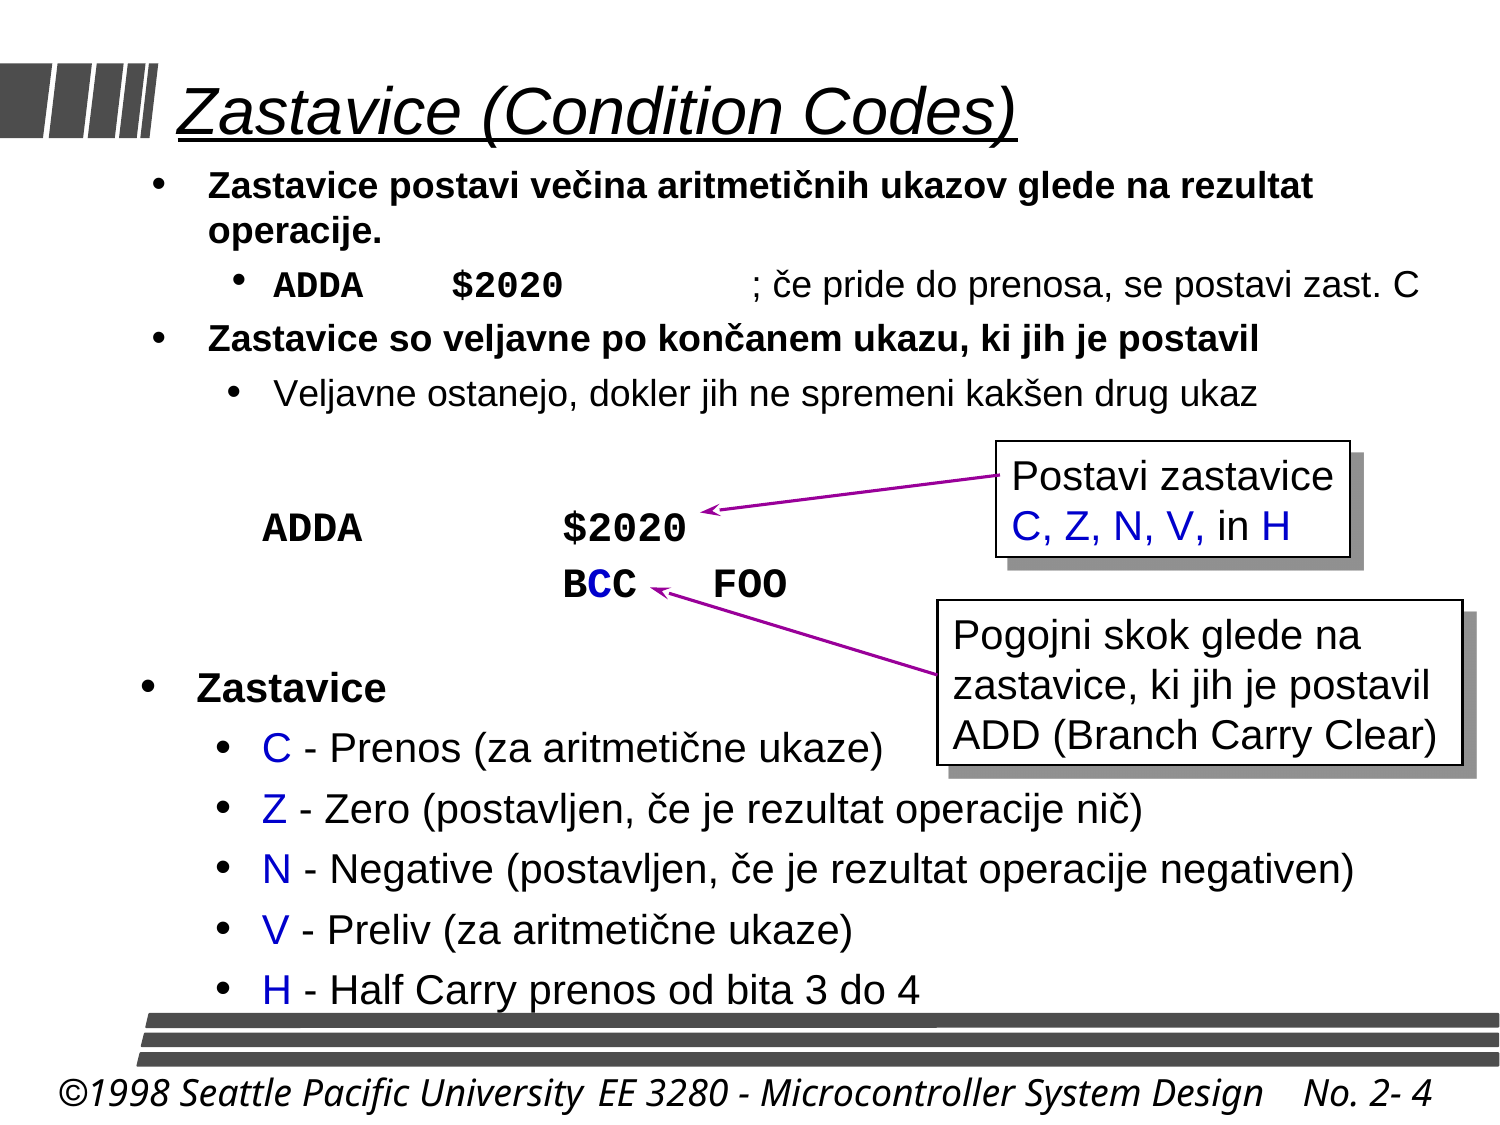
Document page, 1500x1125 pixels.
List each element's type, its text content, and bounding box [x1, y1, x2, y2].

text_box ADDA $2020 BCC FOO [247, 492, 803, 614]
text_box Postavi zastavice C, Z, N, V, in H [996, 441, 1350, 557]
list Zastavice postavi večina aritmetičnih ukazov glede na rezultat operacije. ADDA $2020 ; če pride do prenosa, se postavi zast. C Zastavice so veljavne po končanem ukazu, ki jih je postavil Veljavne ostanejo, dokler jih ne spremeni kakšen drug ukaz [136, 153, 1476, 451]
text_box Pogojni skok glede na zastavice, ki jih je postavil ADD (Branch Carry Clear) [937, 600, 1463, 766]
title Zastavice (Condition Codes) [162, 60, 1498, 156]
list Zastavice C - Prenos (za aritmetične ukaze) Z - Zero (postavljen, če je rezultat operacije nič) N - Negative (postavljen, če je rezultat operacije negativen) V - Preliv (za aritmetične ukaze) H - Half Carry prenos od bita 3 do 4 [125, 653, 1476, 1075]
